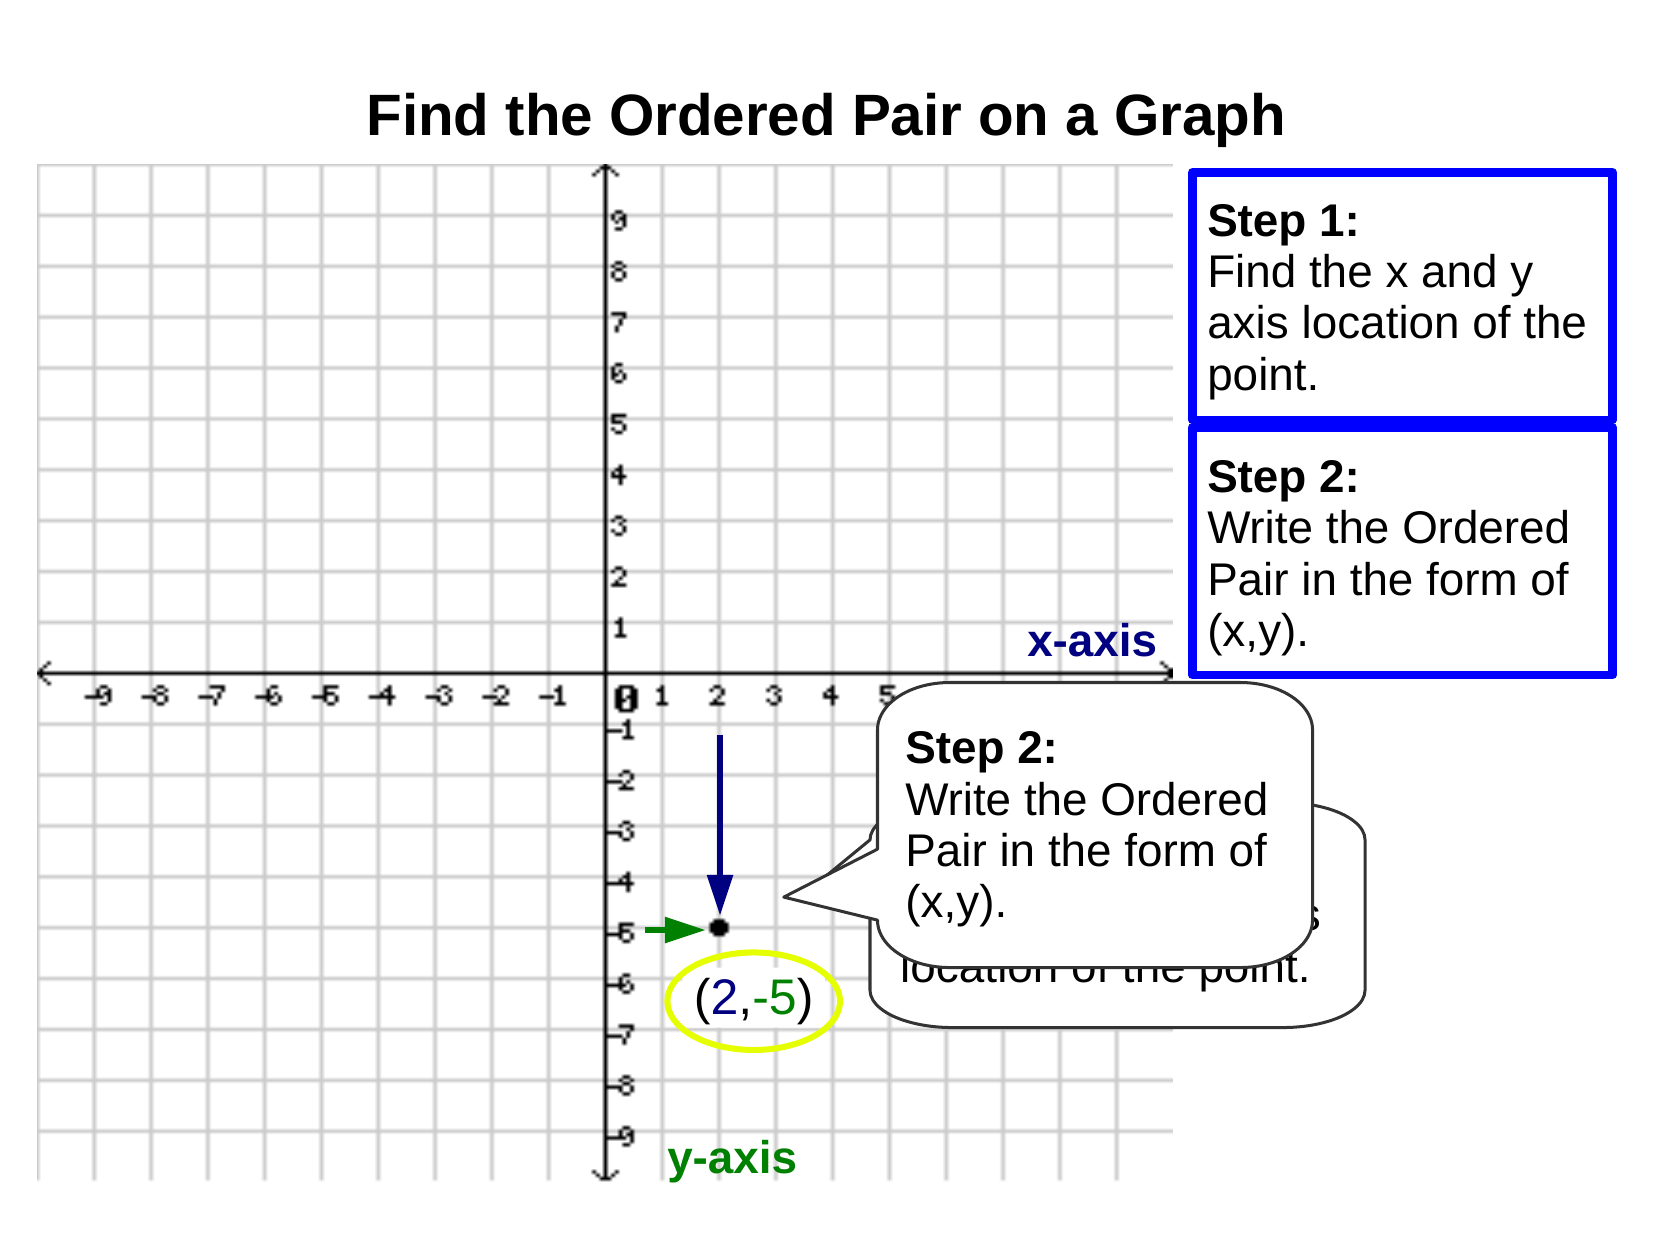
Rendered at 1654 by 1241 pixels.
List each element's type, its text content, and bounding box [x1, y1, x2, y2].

text_box Step 2: Write the Ordered Pair in the form of (x,y). [783, 682, 1313, 968]
text_box Step 1: Find the x and y axis location of the point. Step 2: Write the Ordered Pair in the form of (x,y). [1192, 187, 1621, 818]
text_box Step 1: Find the x and y axis location of the point. [829, 824, 877, 873]
text_box Find the Ordered Pair on a Graph [290, 75, 1364, 157]
picture [37, 164, 1173, 1186]
text_box (2,-5) [682, 967, 825, 1028]
text_box y-axis [652, 1125, 812, 1193]
text_box Step 1: Find the x and y axis location of the point. [870, 805, 1366, 1028]
text_box Step 1: Find the x and y axis location of the point. Step 2: Write the Ordered Pair in the form of (x,y). [1197, 187, 1608, 416]
text_box x-axis [1012, 607, 1173, 675]
text_box Step 1: Find the x and y axis location of the point. Step 2: Write the Ordered Pair in the form of (x,y). [1197, 432, 1608, 671]
